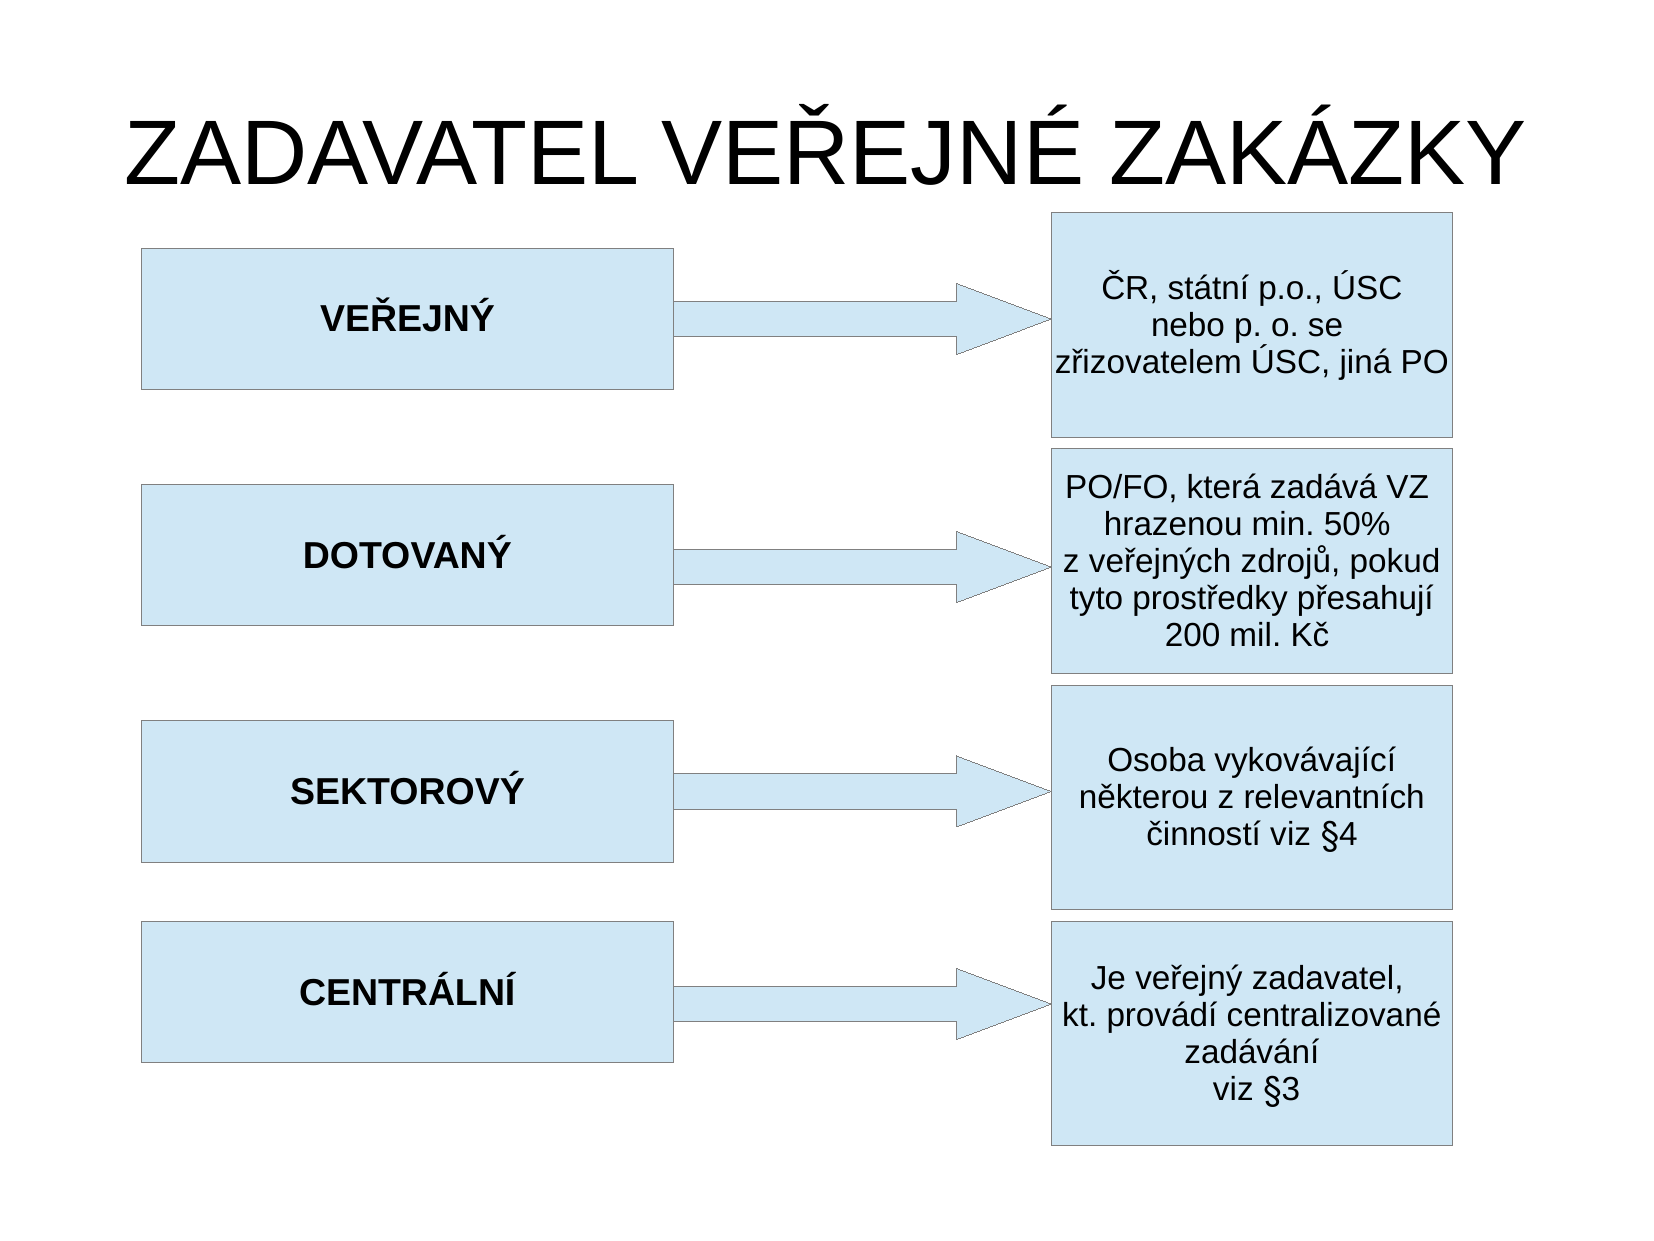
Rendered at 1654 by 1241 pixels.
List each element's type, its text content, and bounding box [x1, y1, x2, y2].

text_box VEŘEJNÝ [141, 248, 674, 390]
text_box SEKTOROVÝ [141, 720, 674, 863]
text_box Je veřejný zadavatel, kt. provádí centralizované zadávání viz §3 [1051, 921, 1453, 1146]
text_box [673, 968, 1051, 1040]
text_box CENTRÁLNÍ [141, 921, 674, 1063]
text_box Osoba vykovávající některou z relevantních činností viz §4 [1051, 685, 1453, 910]
text_box [673, 283, 1051, 355]
text_box [673, 531, 1051, 603]
text_box DOTOVANÝ [141, 484, 674, 626]
text_box [673, 755, 1051, 827]
title ZADAVATEL VEŘEJNÉ ZAKÁZKY [82, 49, 1571, 257]
text_box ČR, státní p.o., ÚSC nebo p. o. se zřizovatelem ÚSC, jiná PO [1051, 212, 1453, 438]
text_box PO/FO, která zadává VZ hrazenou min. 50% z veřejných zdrojů, pokud tyto prostředky přesahují 200 mil. Kč [1051, 448, 1453, 674]
